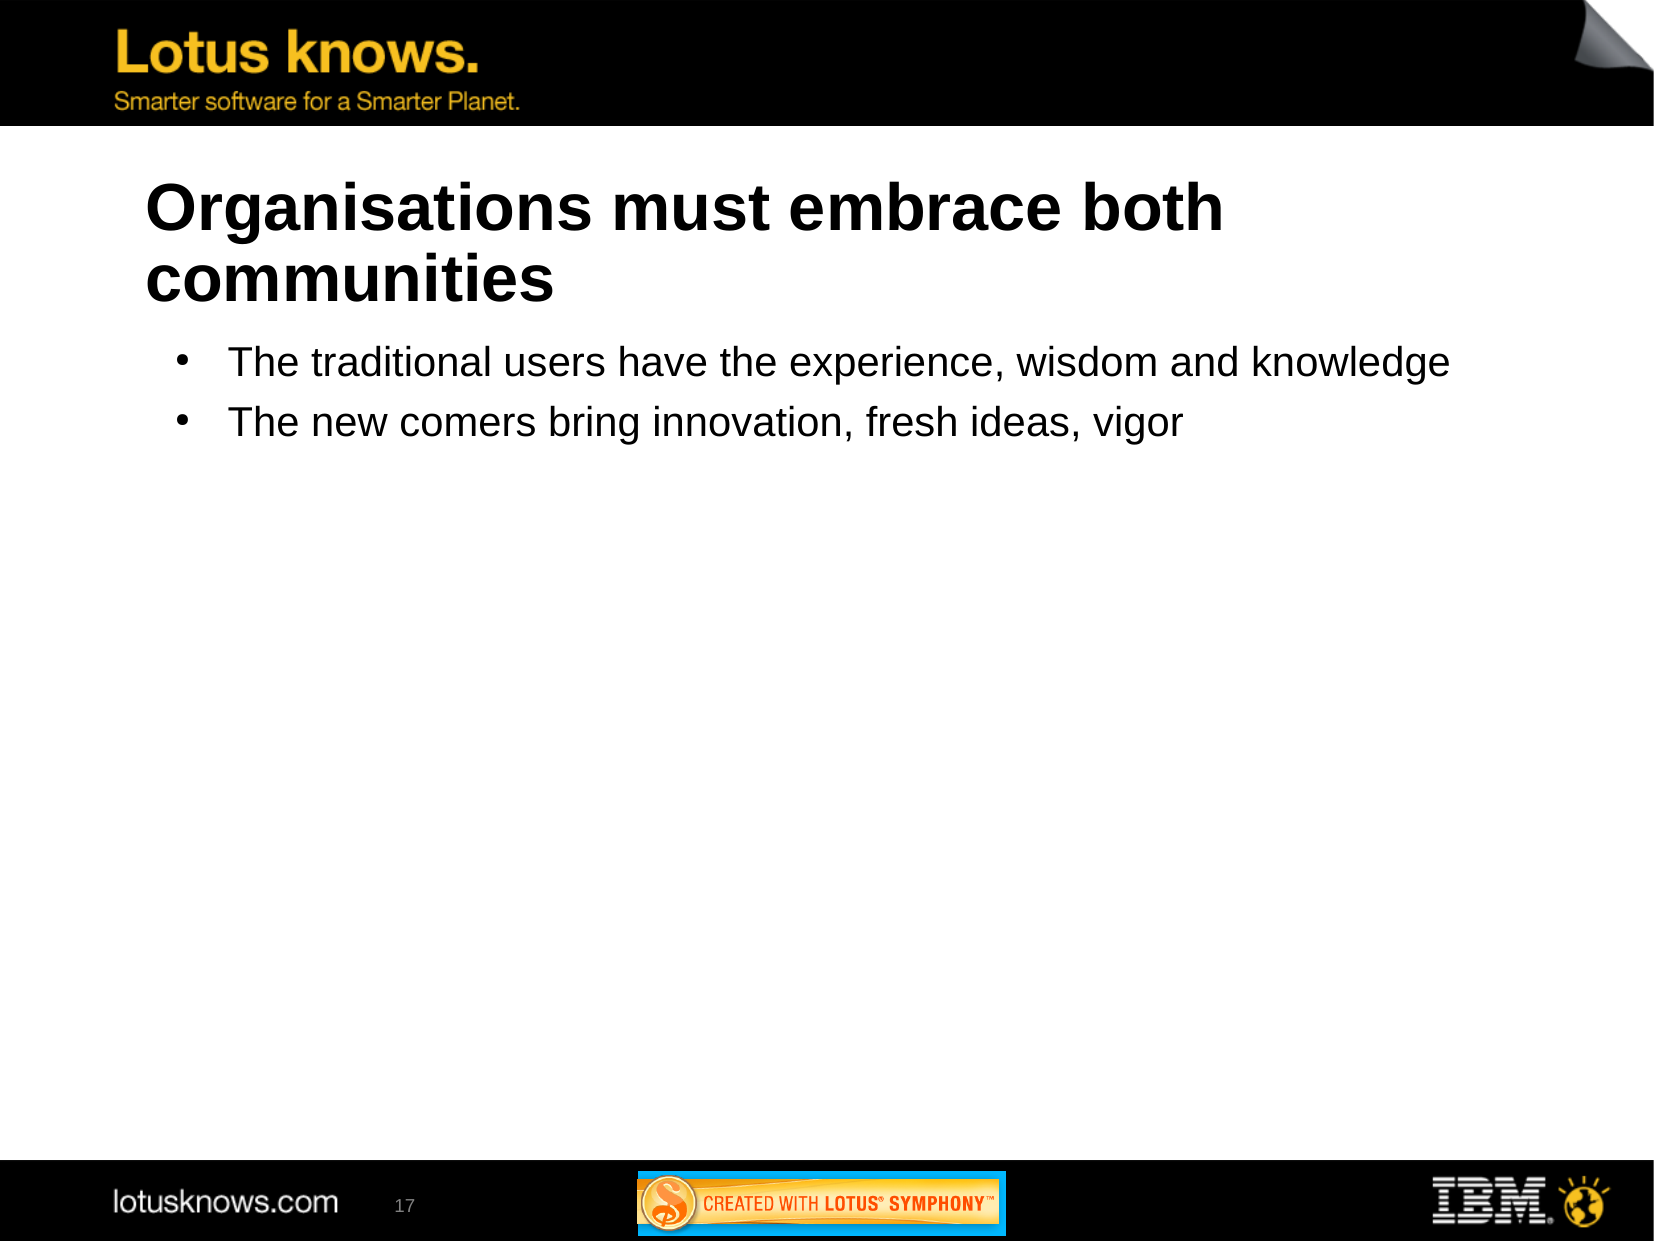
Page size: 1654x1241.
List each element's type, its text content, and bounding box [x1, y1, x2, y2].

title Organisations must embrace both communities [145, 144, 1513, 316]
picture [0, 0, 1654, 126]
list The traditional users have the experience, wisdom and knowledge The new comers bring innovation, fresh ideas, vigor [139, 338, 1552, 988]
picture [0, 1160, 1654, 1241]
